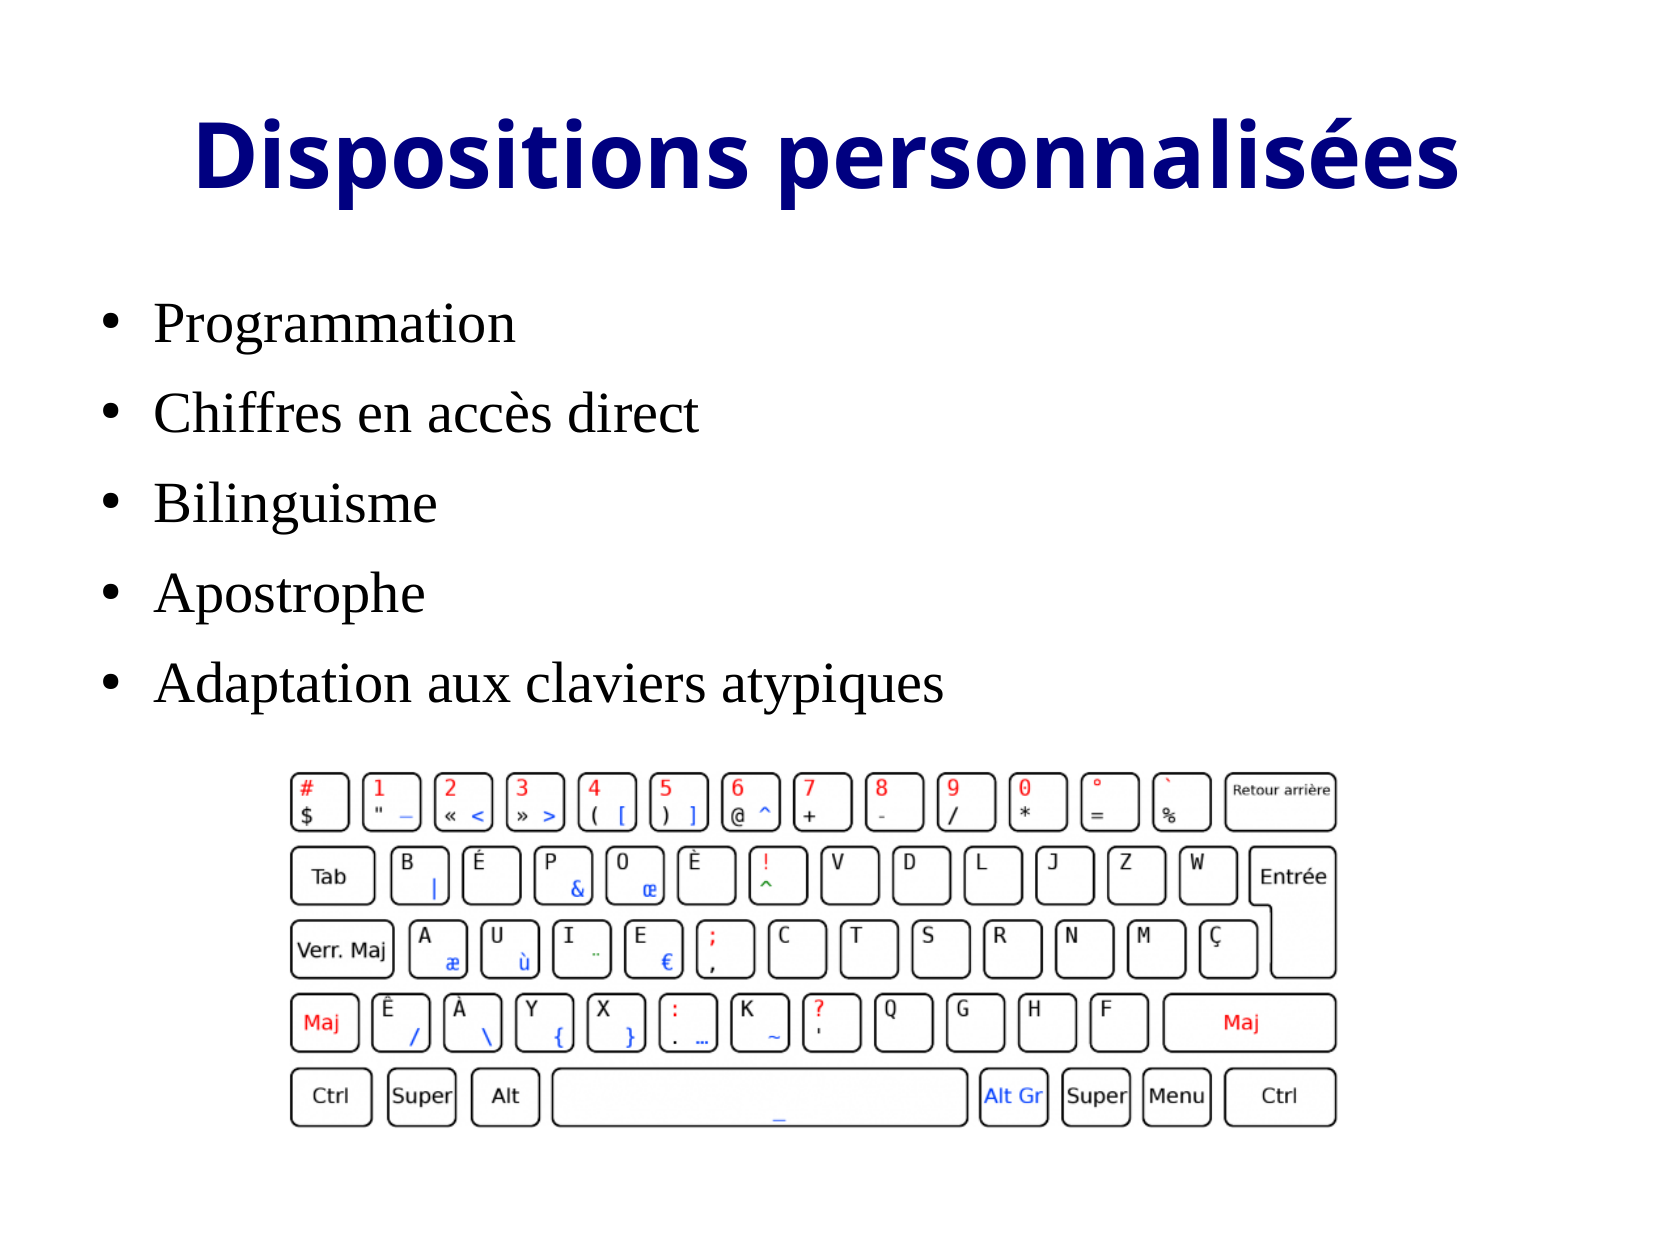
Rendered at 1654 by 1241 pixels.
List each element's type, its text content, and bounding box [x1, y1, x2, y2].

title Dispositions personnalisées [82, 56, 1571, 250]
picture [285, 767, 1343, 1132]
list Programmation Chiffres en accès direct Bilinguisme Apostrophe Adaptation aux claviers atypiques [82, 290, 1571, 1094]
